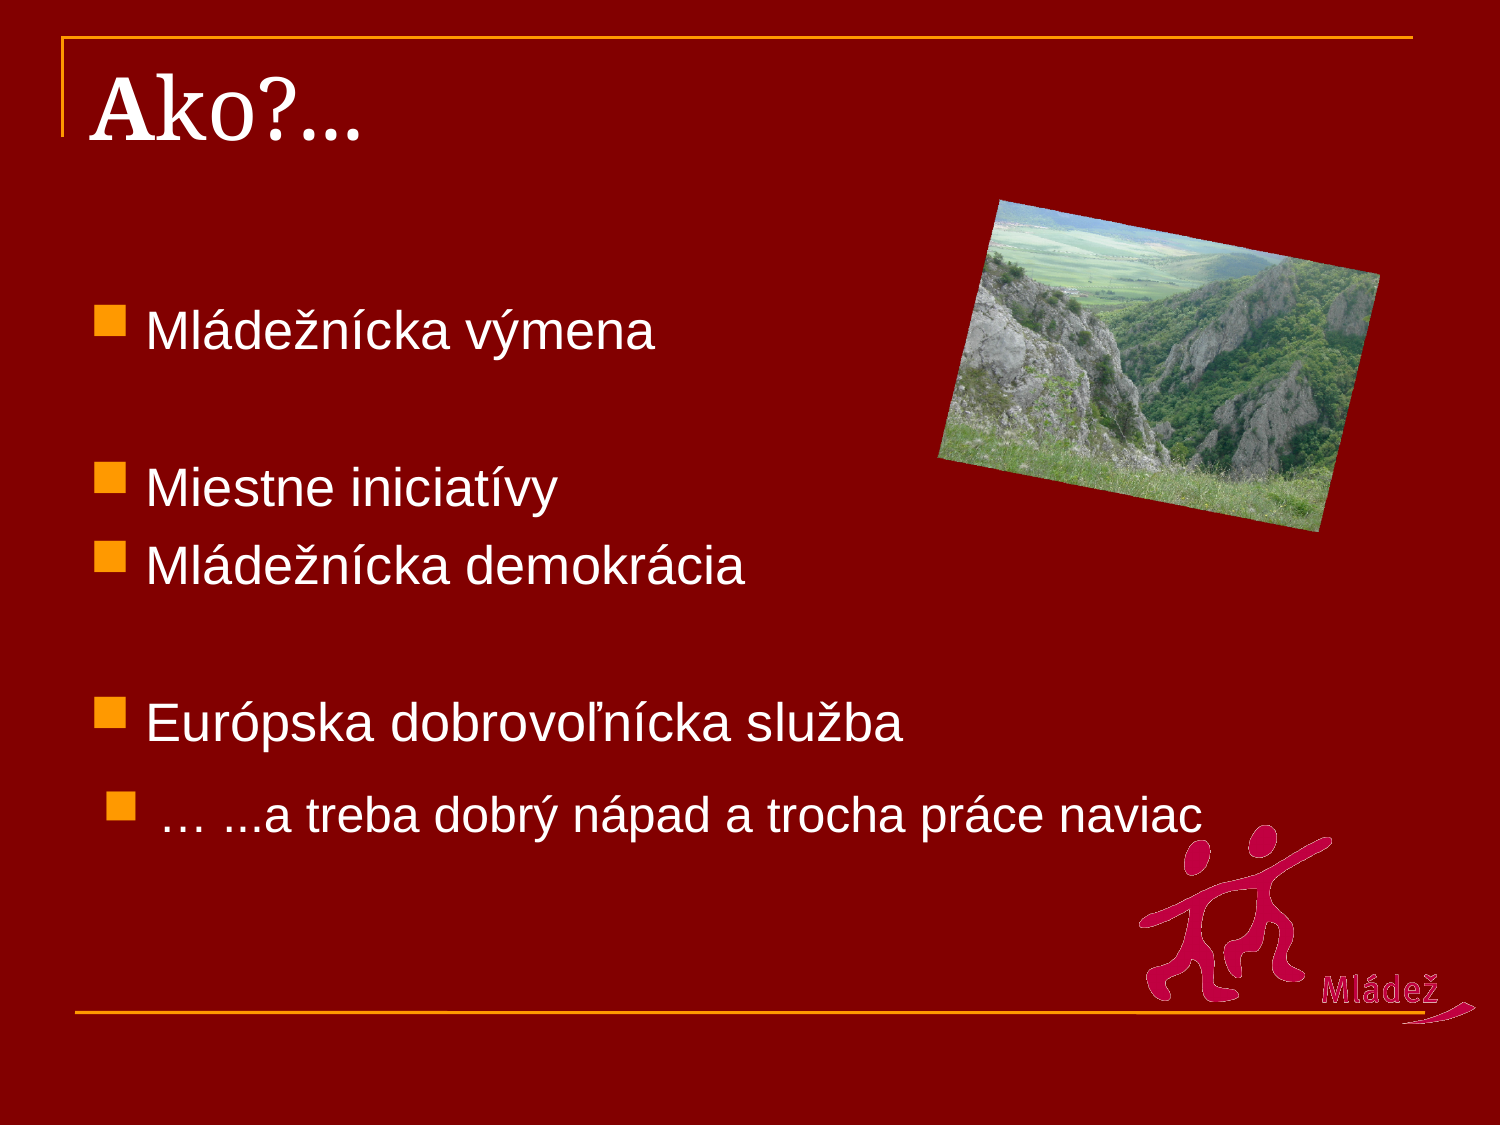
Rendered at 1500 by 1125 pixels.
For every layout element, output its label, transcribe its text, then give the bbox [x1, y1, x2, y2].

picture [1113, 799, 1500, 1028]
picture [937, 199, 1380, 532]
text_box Mládežnícka výmena Miestne iniciatívy Mládežnícka demokrácia Európska dobrovoľnícka služba [75, 287, 1426, 826]
text_box Ako?... [75, 45, 1426, 233]
text_box … ...a treba dobrý nápad a trocha práce naviac [87, 774, 1238, 886]
